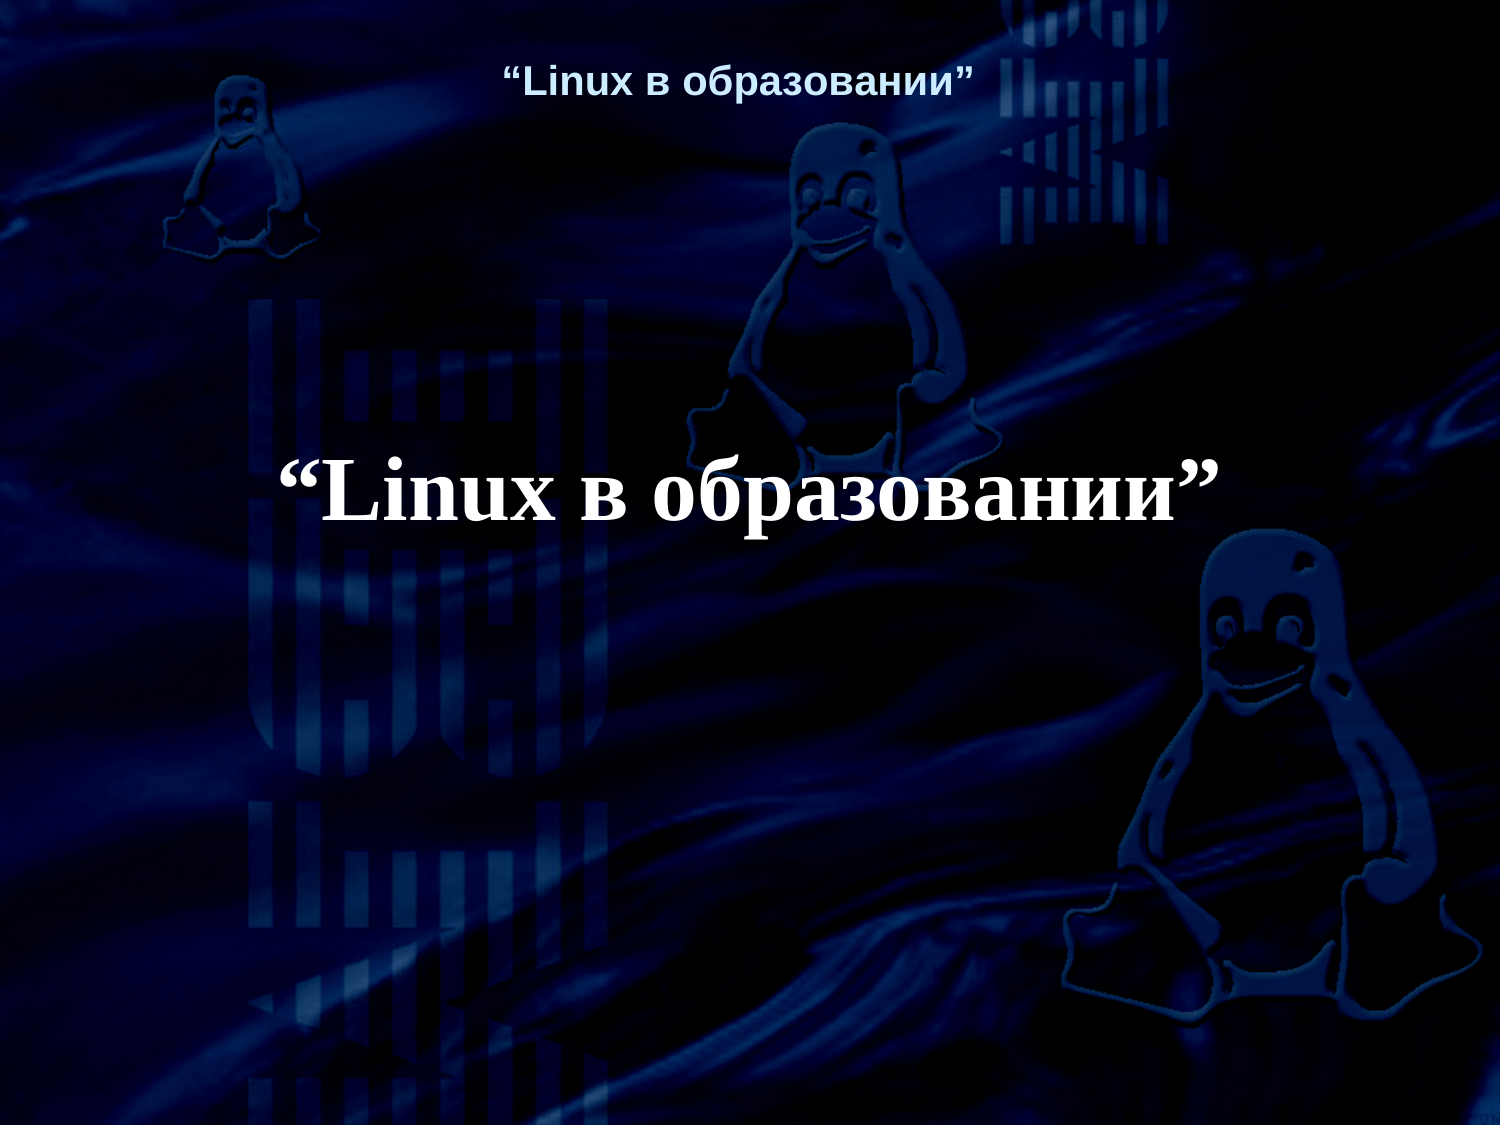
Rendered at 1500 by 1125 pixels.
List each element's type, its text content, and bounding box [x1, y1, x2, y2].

text_box “Linux в образовании” [261, 228, 1239, 826]
picture [0, 0, 1500, 1125]
text_box “Linux в образовании” [442, 49, 1034, 114]
